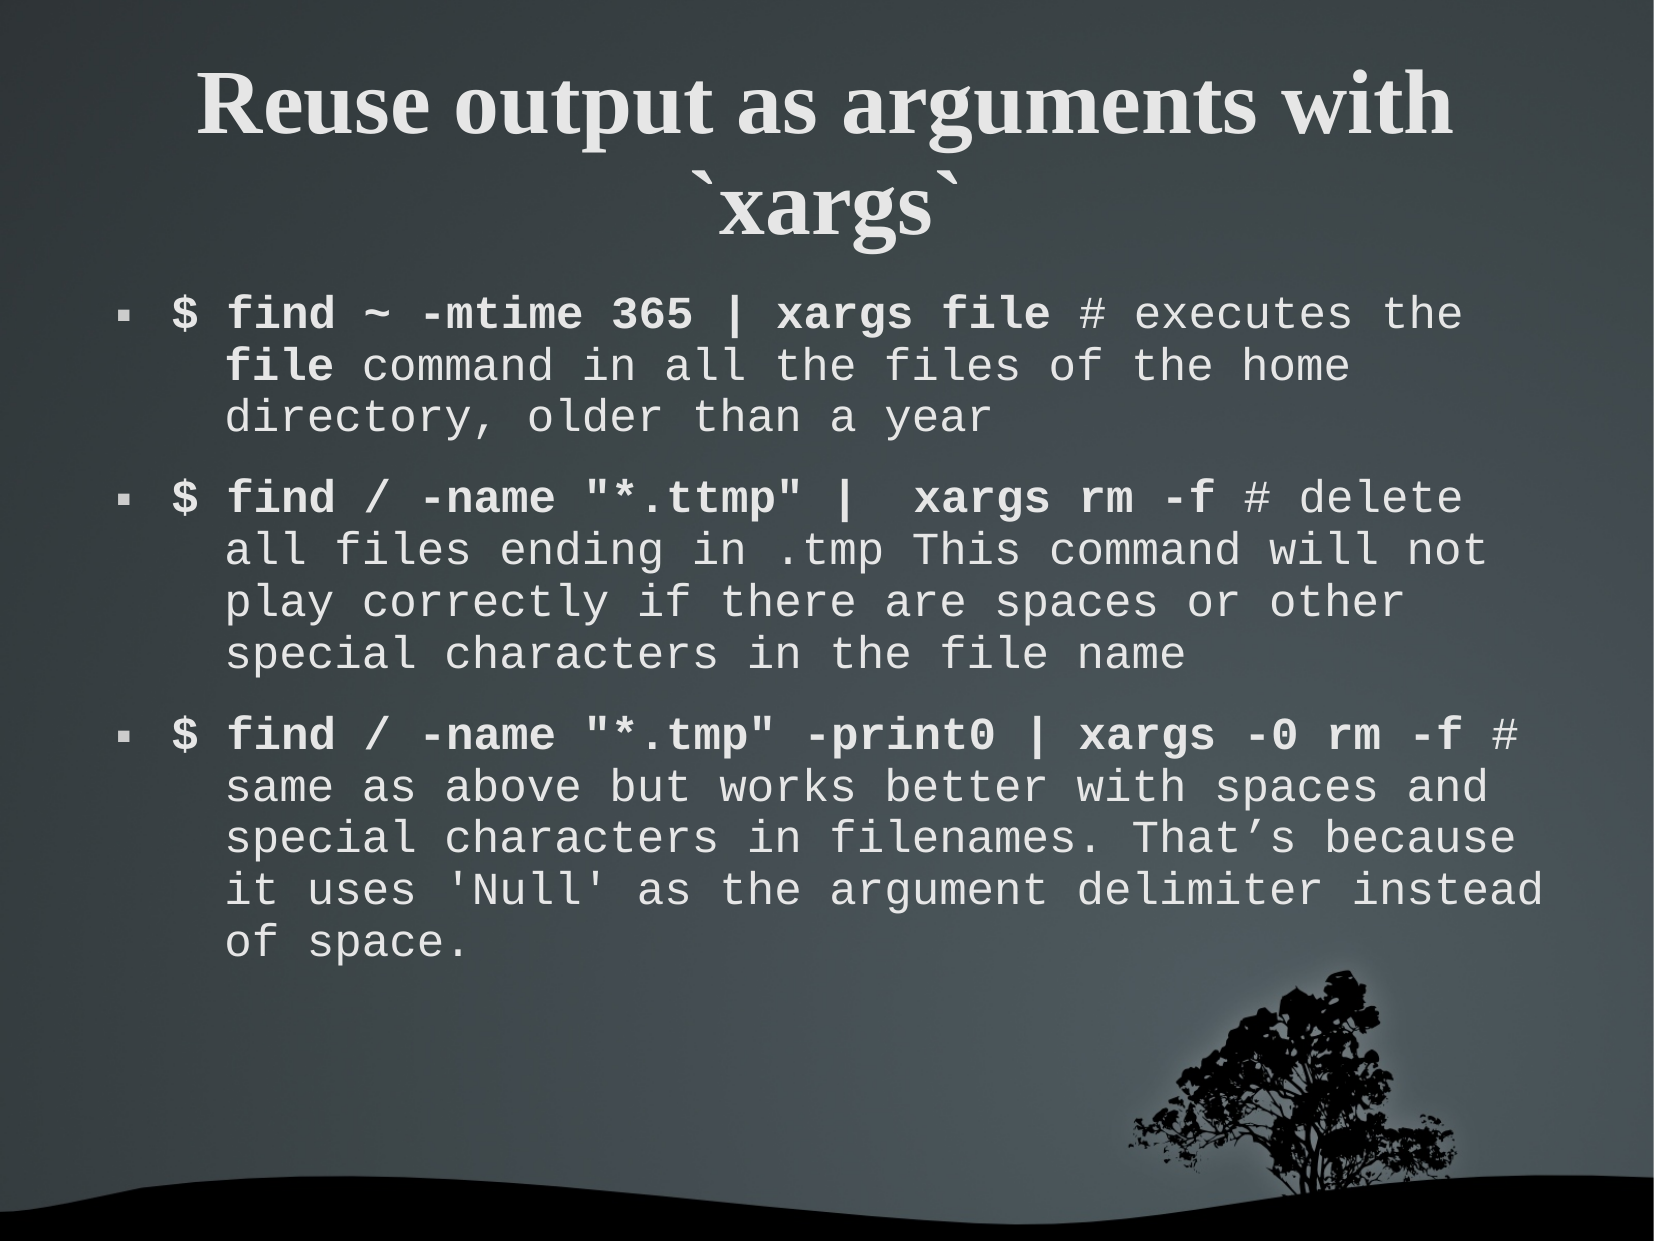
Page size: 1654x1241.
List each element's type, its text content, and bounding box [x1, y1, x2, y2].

picture [0, 0, 1654, 1241]
list $ find ~ -mtime 365 | xargs file # executes the file command in all the files of the home directory, older than a year $ find / -name "*.ttmp" | xargs rm -f # delete all files ending in .tmp This command will not play correctly if there are spaces or other special characters in the file name $ find / -name "*.tmp" -print0 | xargs -0 rm -f # same as above but works better with spaces and special characters in filenames. That’s because it uses 'Null' as the argument delimiter instead of space. [82, 290, 1571, 1210]
title Reuse output as arguments with `xargs` [82, 49, 1571, 257]
